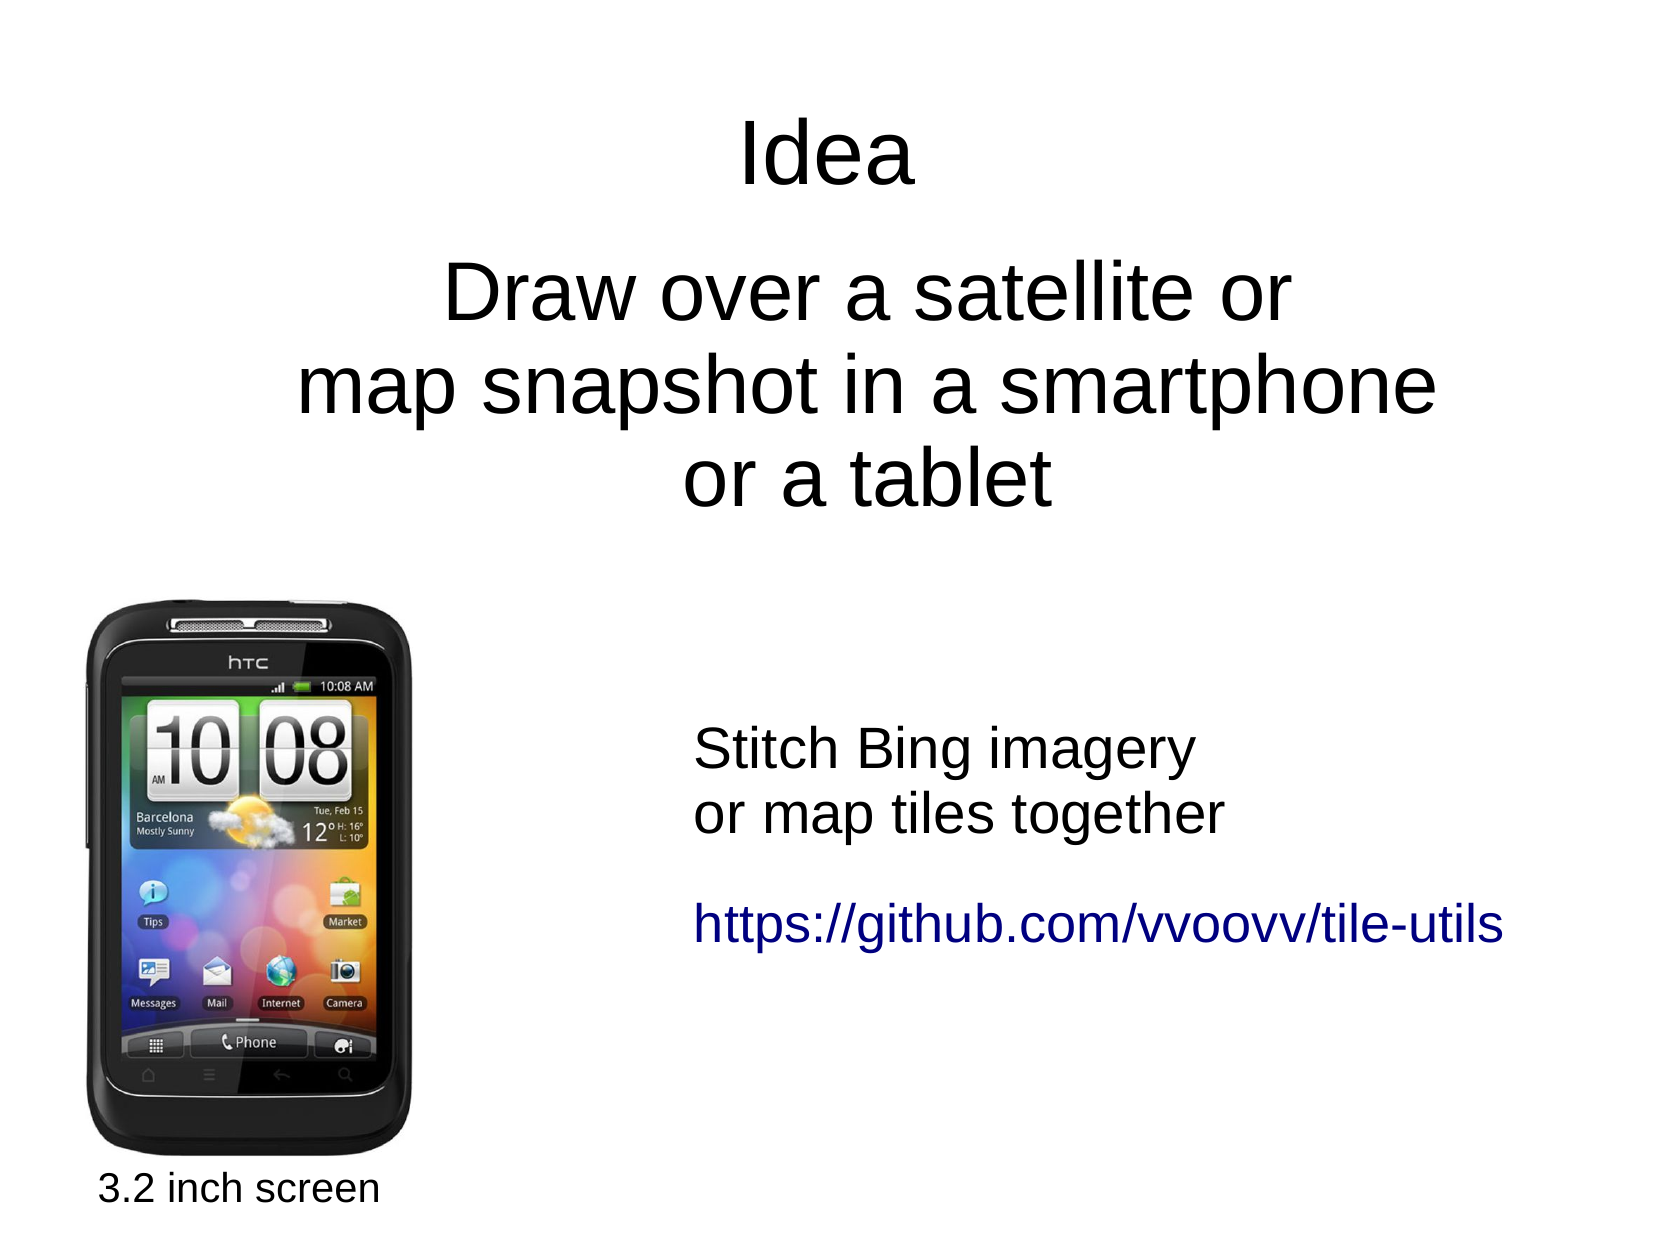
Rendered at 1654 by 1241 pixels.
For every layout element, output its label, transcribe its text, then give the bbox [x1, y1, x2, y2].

text_box Stitch Bing imagery or map tiles together [679, 708, 1270, 854]
text_box Draw over a satellite or map snapshot in a smartphone or a tablet [265, 237, 1471, 532]
text_box 3.2 inch screen [82, 1157, 438, 1220]
title Idea [82, 49, 1571, 257]
picture [83, 596, 414, 1157]
text_box https://github.com/vvoovv/tile-utils [679, 885, 1595, 962]
